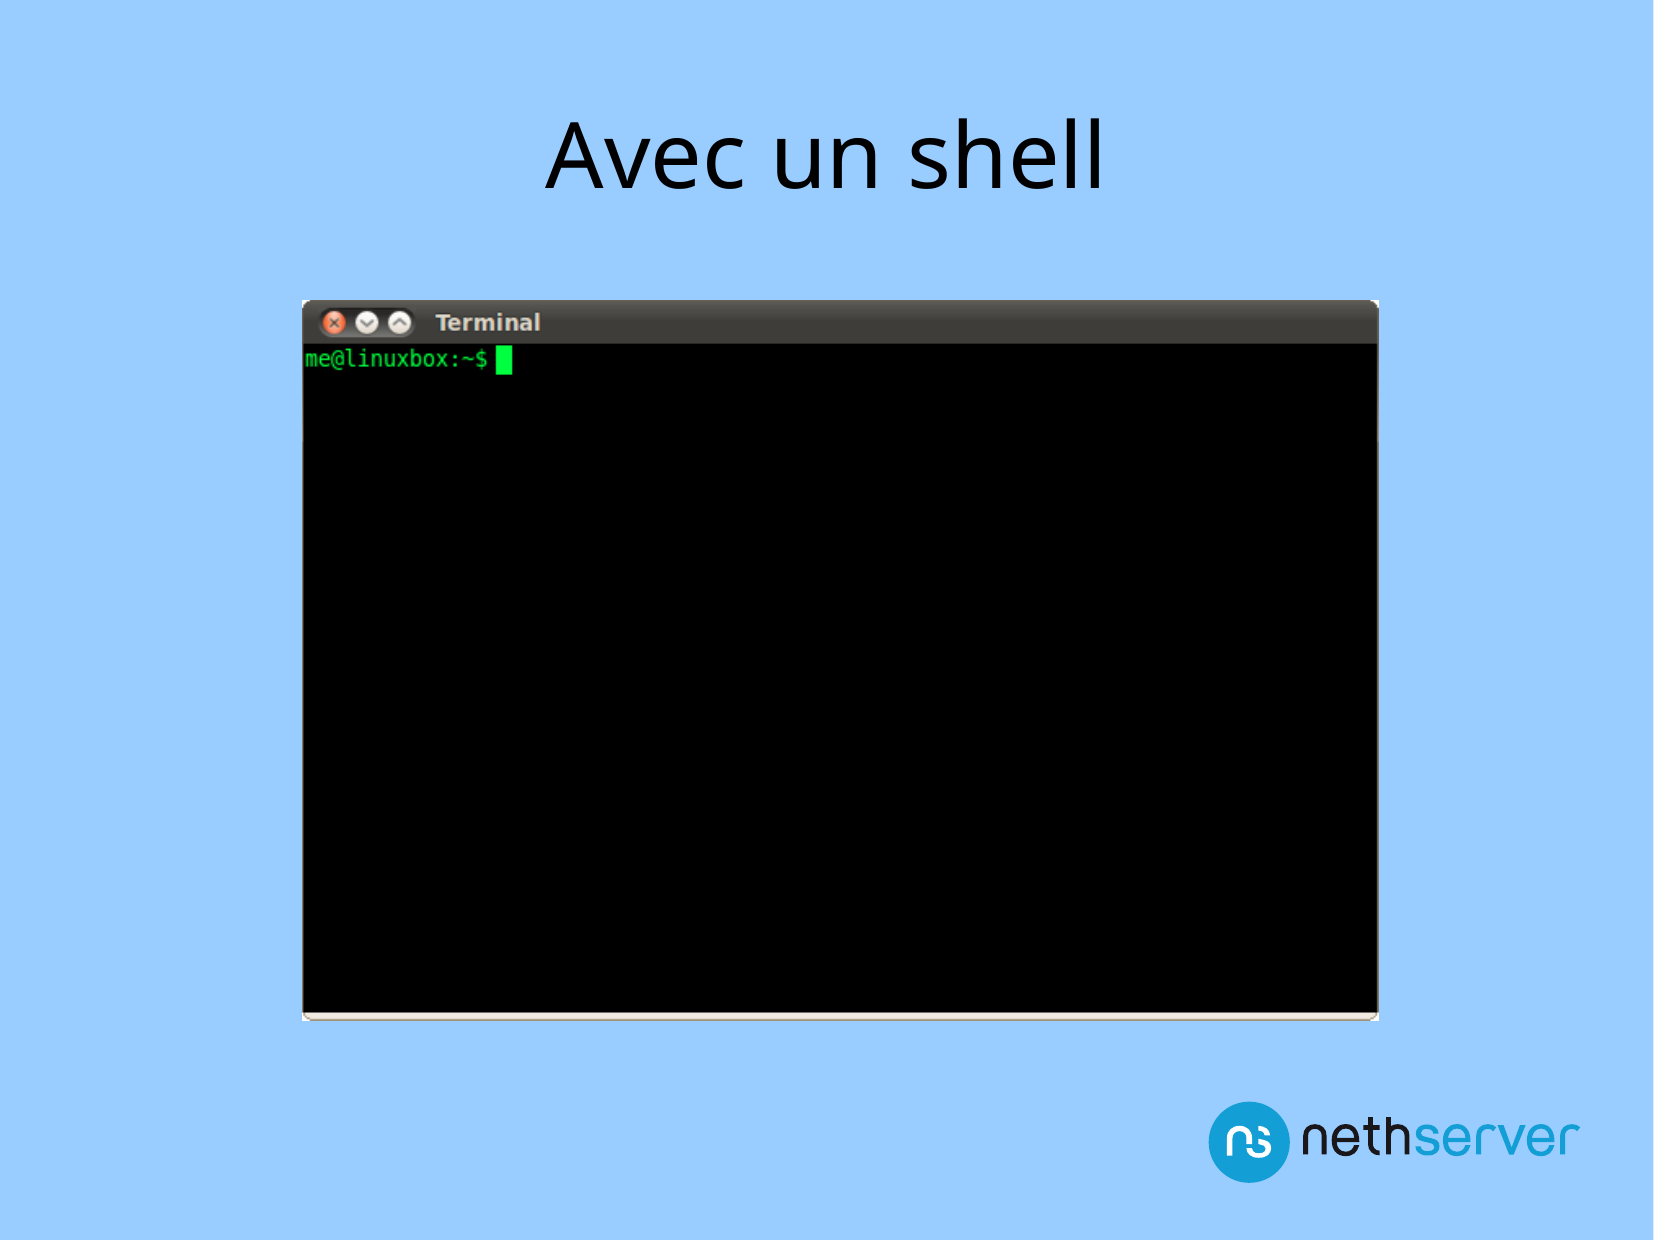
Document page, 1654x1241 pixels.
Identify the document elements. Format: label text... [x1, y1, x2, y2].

title Avec un shell [82, 49, 1571, 257]
picture [302, 300, 1654, 1241]
